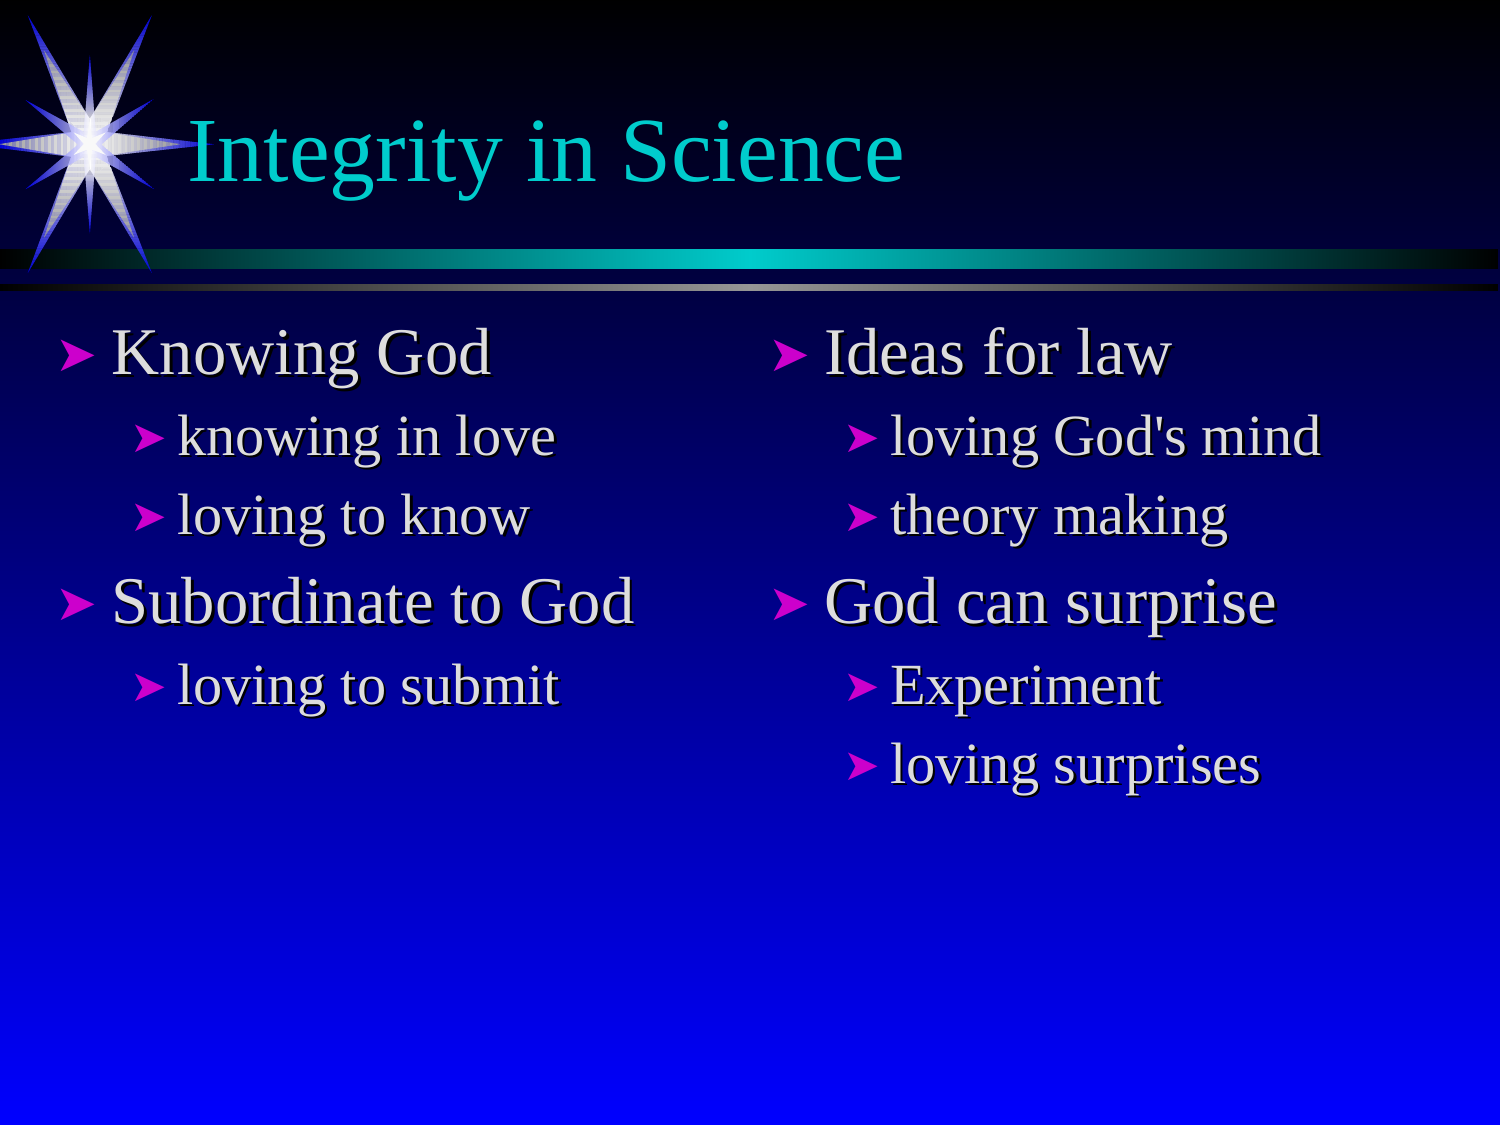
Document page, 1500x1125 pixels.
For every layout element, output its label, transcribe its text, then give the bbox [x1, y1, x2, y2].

text_box 20 [181, 140, 187, 148]
text_box 20 [38, 239, 49, 245]
text_box 20 [38, 43, 48, 49]
list Ideas for law loving God's mind theory making God can surprise Experiment loving surprises [768, 314, 1426, 826]
text_box 20 [131, 43, 142, 49]
list Knowing God knowing in love loving to know Subordinate to God loving to submit [55, 314, 676, 826]
text_box 20 [134, 107, 138, 117]
text_box 20 [131, 239, 141, 245]
title Integrity in Science [187, 56, 1463, 244]
